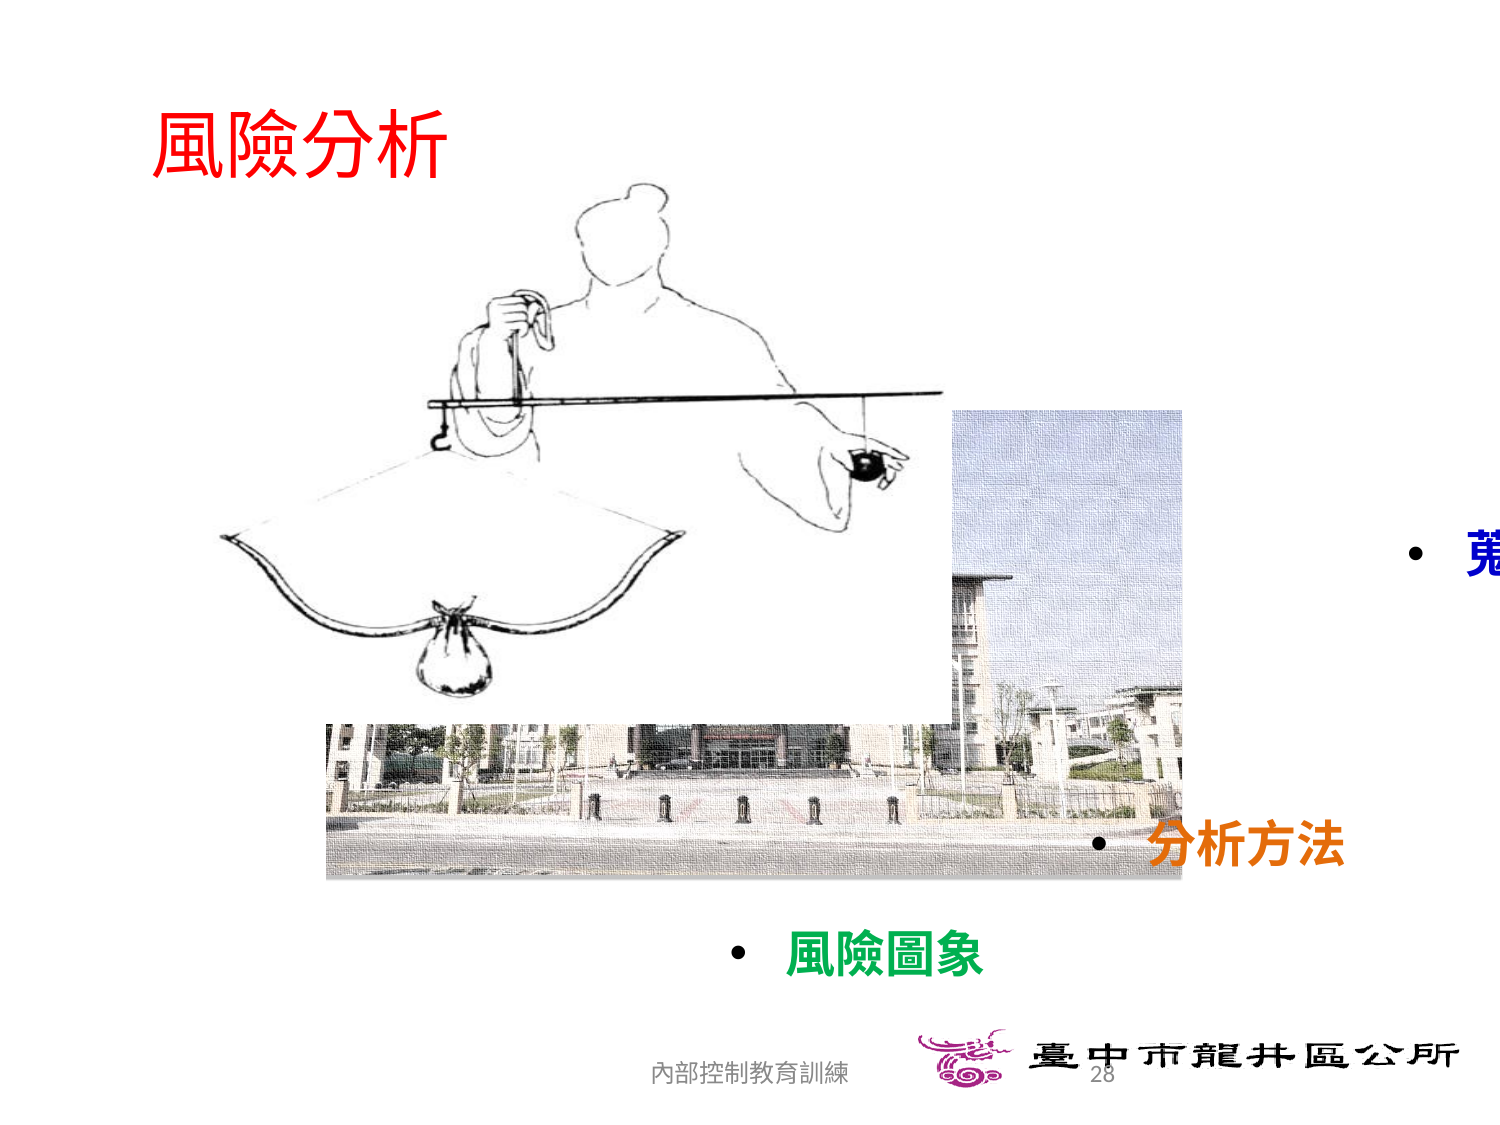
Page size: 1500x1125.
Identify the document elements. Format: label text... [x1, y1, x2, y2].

picture [135, 147, 952, 715]
text_box 風險分析 [135, 90, 544, 197]
text_box 內部控制教育訓練 [512, 1042, 988, 1103]
text_box 蒐集資料 分析方法 風險圖象 [714, 515, 1412, 814]
text_box 28 [1074, 1042, 1426, 1103]
